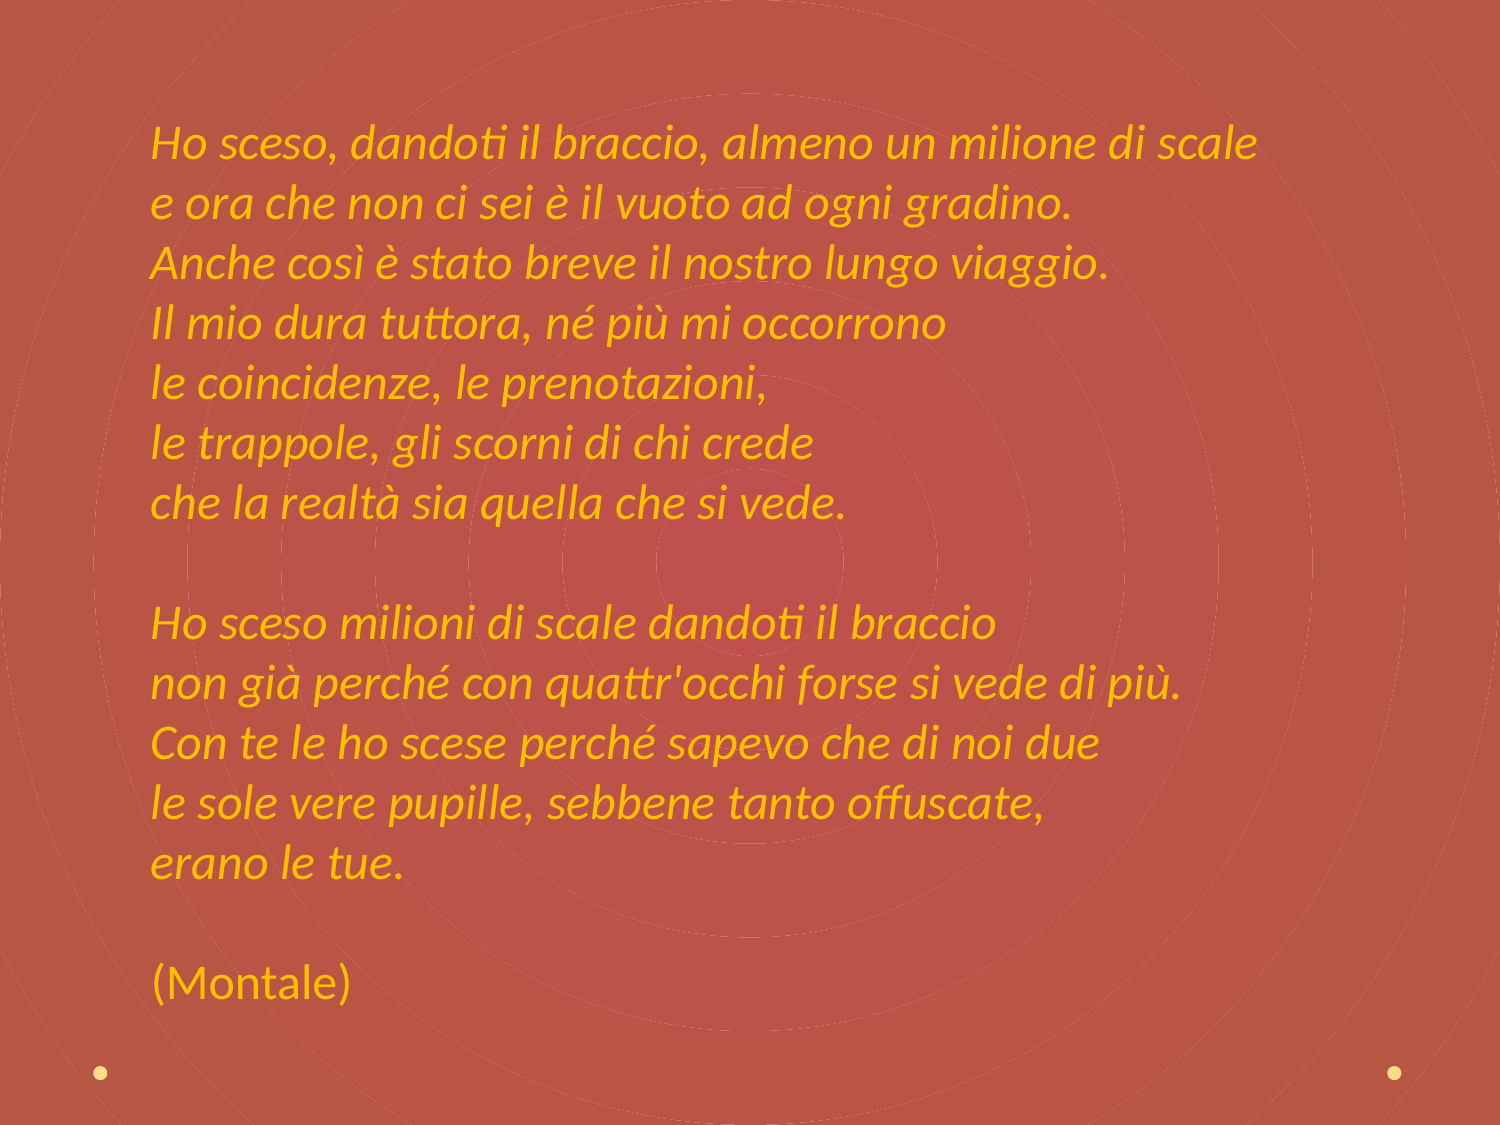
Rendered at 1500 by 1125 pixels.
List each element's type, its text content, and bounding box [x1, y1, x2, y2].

text_box Ho sceso, dandoti il braccio, almeno un milione di scale e ora che non ci sei è il vuoto ad ogni gradino. Anche così è stato breve il nostro lungo viaggio. Il mio dura tuttora, né più mi occorrono le coincidenze, le prenotazioni, le trappole, gli scorni di chi crede che la realtà sia quella che si vede. Ho sceso milioni di scale dandoti il braccio non già perché con quattr'occhi forse si vede di più. Con te le ho scese perché sapevo che di noi due le sole vere pupille, sebbene tanto offuscate, erano le tue. (Montale) [135, 101, 1377, 1026]
